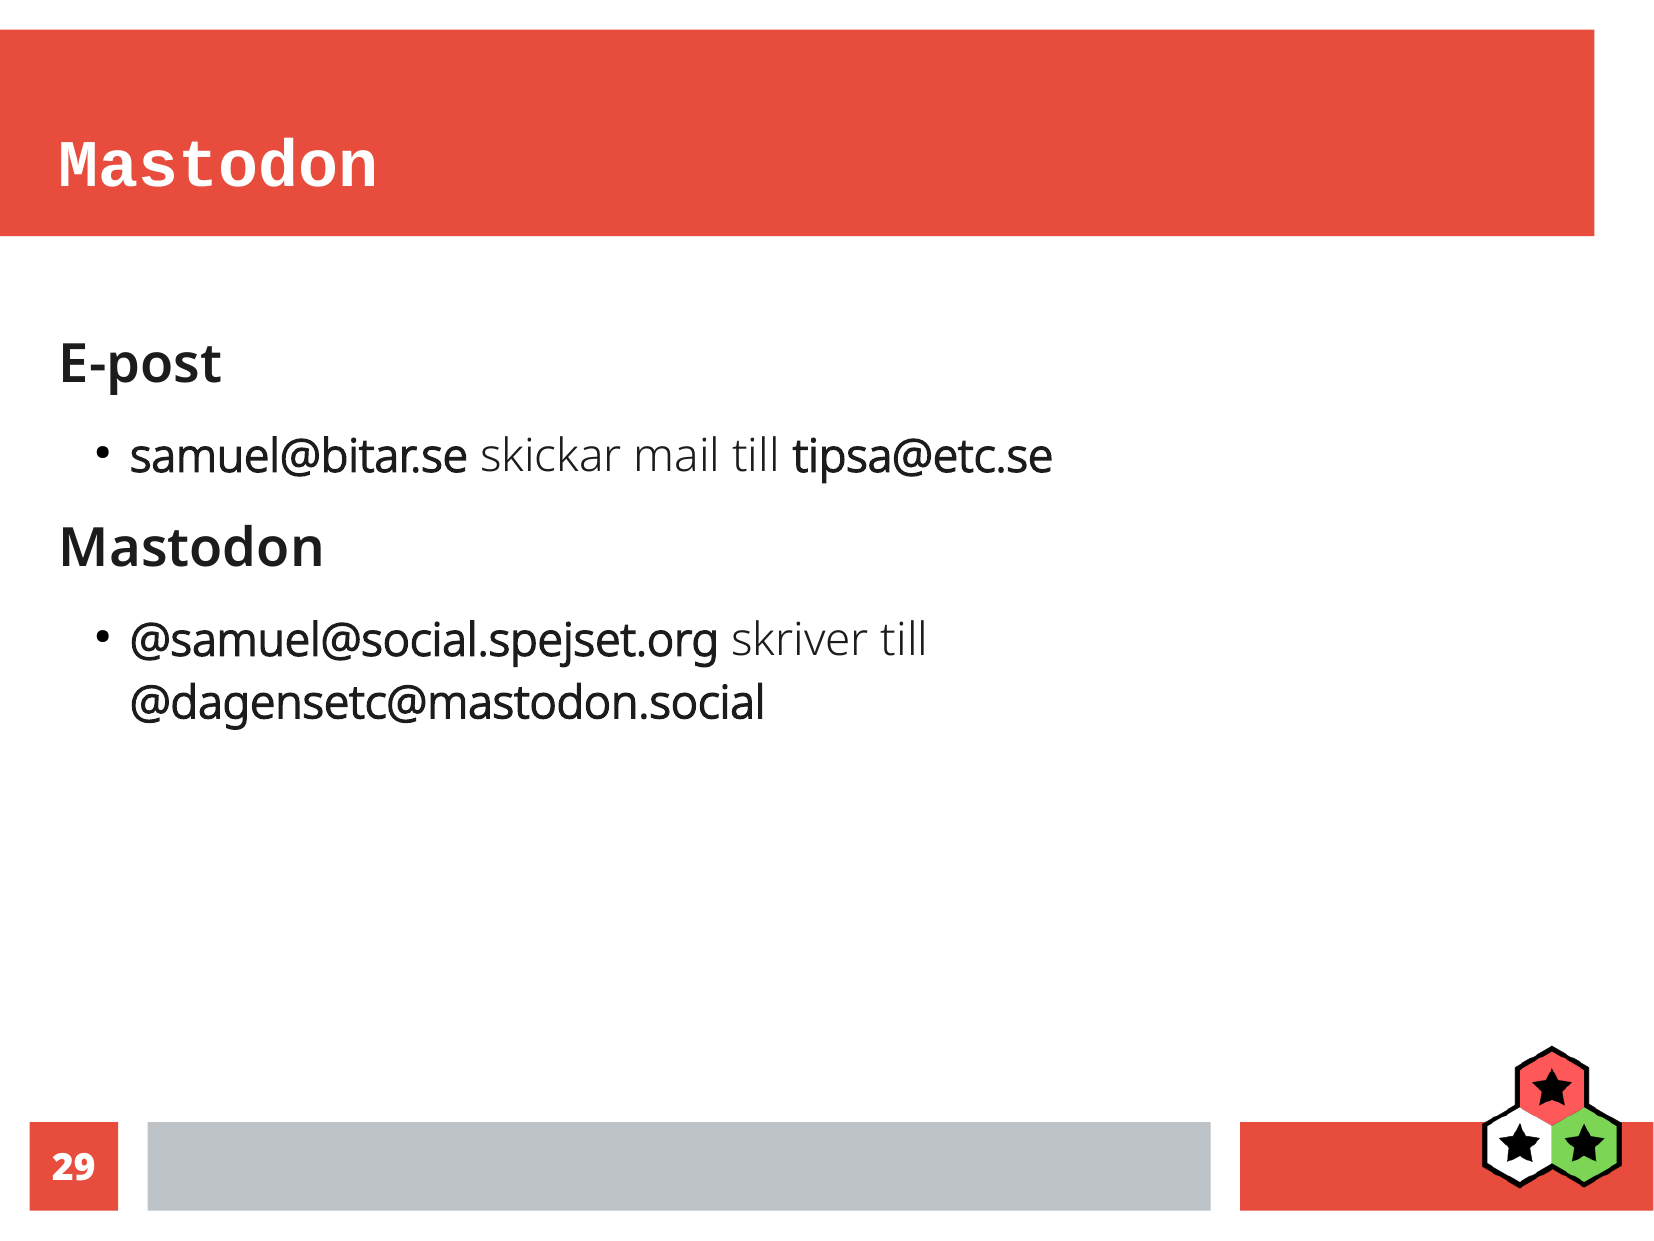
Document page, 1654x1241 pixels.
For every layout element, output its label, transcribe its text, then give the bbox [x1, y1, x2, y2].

picture [1463, 1028, 1640, 1205]
list E-post samuel@bitar.se skickar mail till tipsa@etc.se Mastodon @samuel@social.spejset.org skriver till @dagensetc@mastodon.social [59, 324, 1565, 1093]
title Mastodon [59, 59, 1595, 207]
